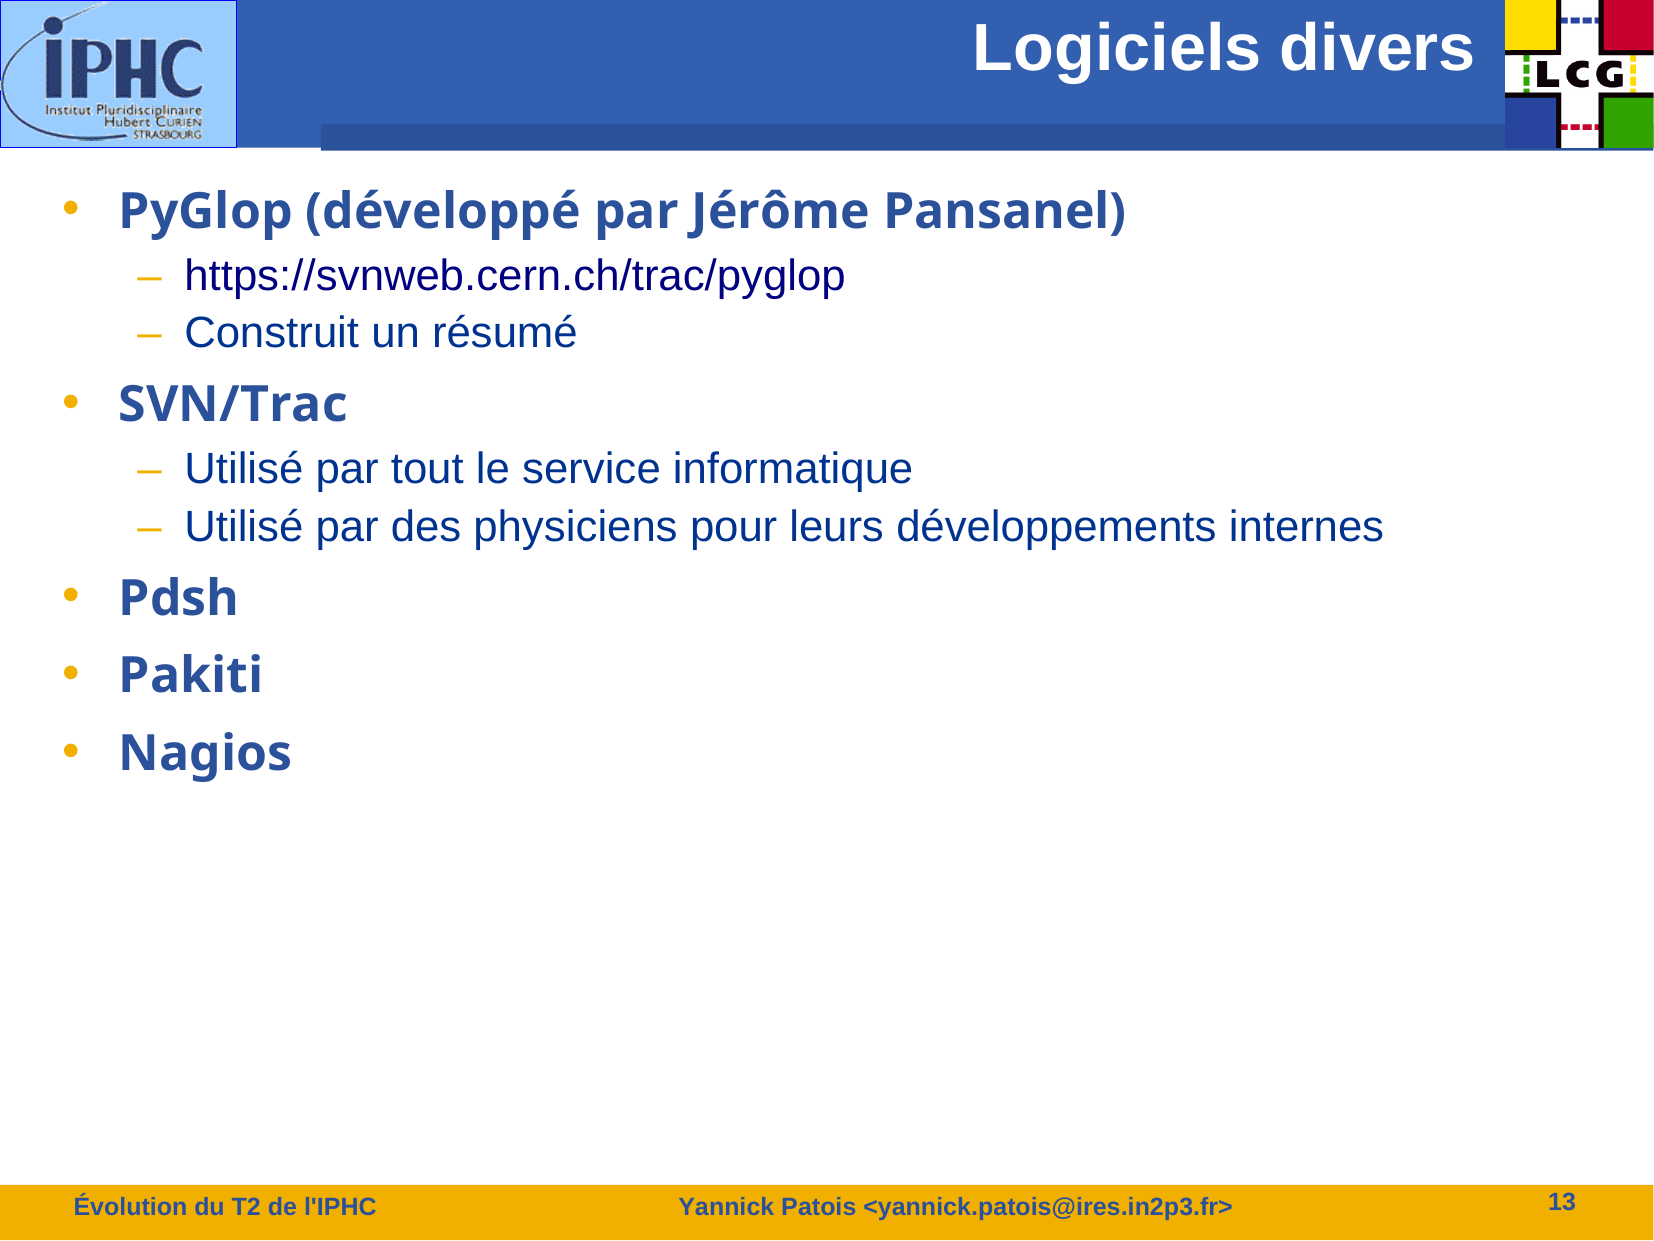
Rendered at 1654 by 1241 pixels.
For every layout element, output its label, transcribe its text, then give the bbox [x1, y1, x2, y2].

picture [0, 0, 204, 141]
list PyGlop (développé par Jérôme Pansanel) https://svnweb.cern.ch/trac/pyglop Construit un résumé SVN/Trac Utilisé par tout le service informatique Utilisé par des physiciens pour leurs développements internes Pdsh Pakiti Nagios [62, 176, 1616, 1159]
title Logiciels divers [236, 0, 1477, 98]
